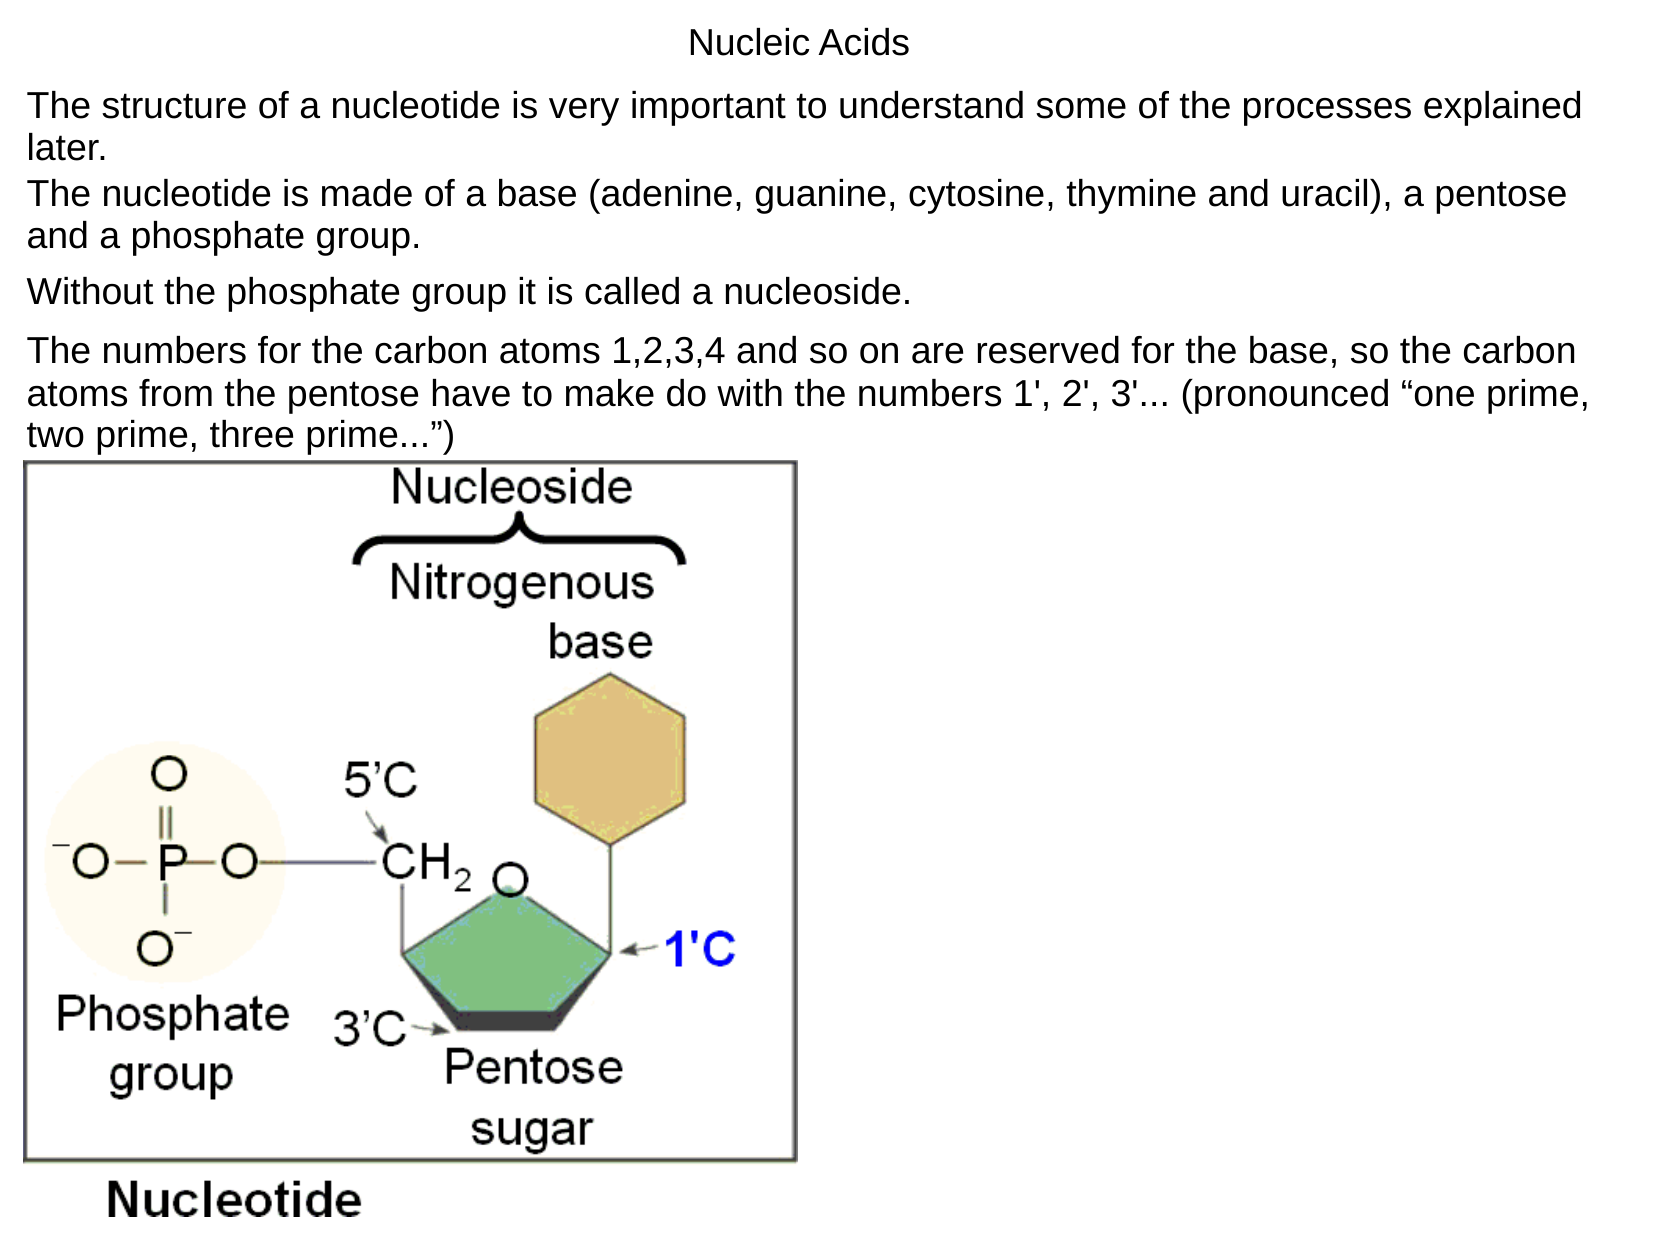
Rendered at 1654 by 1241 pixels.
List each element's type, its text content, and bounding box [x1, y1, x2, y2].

text_box The numbers for the carbon atoms 1,2,3,4 and so on are reserved for the base, so the carbon atoms from the pentose have to make do with the numbers 1', 2', 3'... (pronounced “one prime, two prime, three prime...”) [11, 322, 1630, 464]
text_box Nucleic Acids [673, 14, 1654, 71]
text_box The nucleotide is made of a base (adenine, guanine, cytosine, thymine and uracil), a pentose and a phosphate group. [11, 165, 1654, 272]
picture [23, 464, 798, 1217]
text_box The structure of a nucleotide is very important to understand some of the processes explained later. [11, 76, 1654, 165]
text_box Without the phosphate group it is called a nucleoside. [11, 263, 1630, 322]
